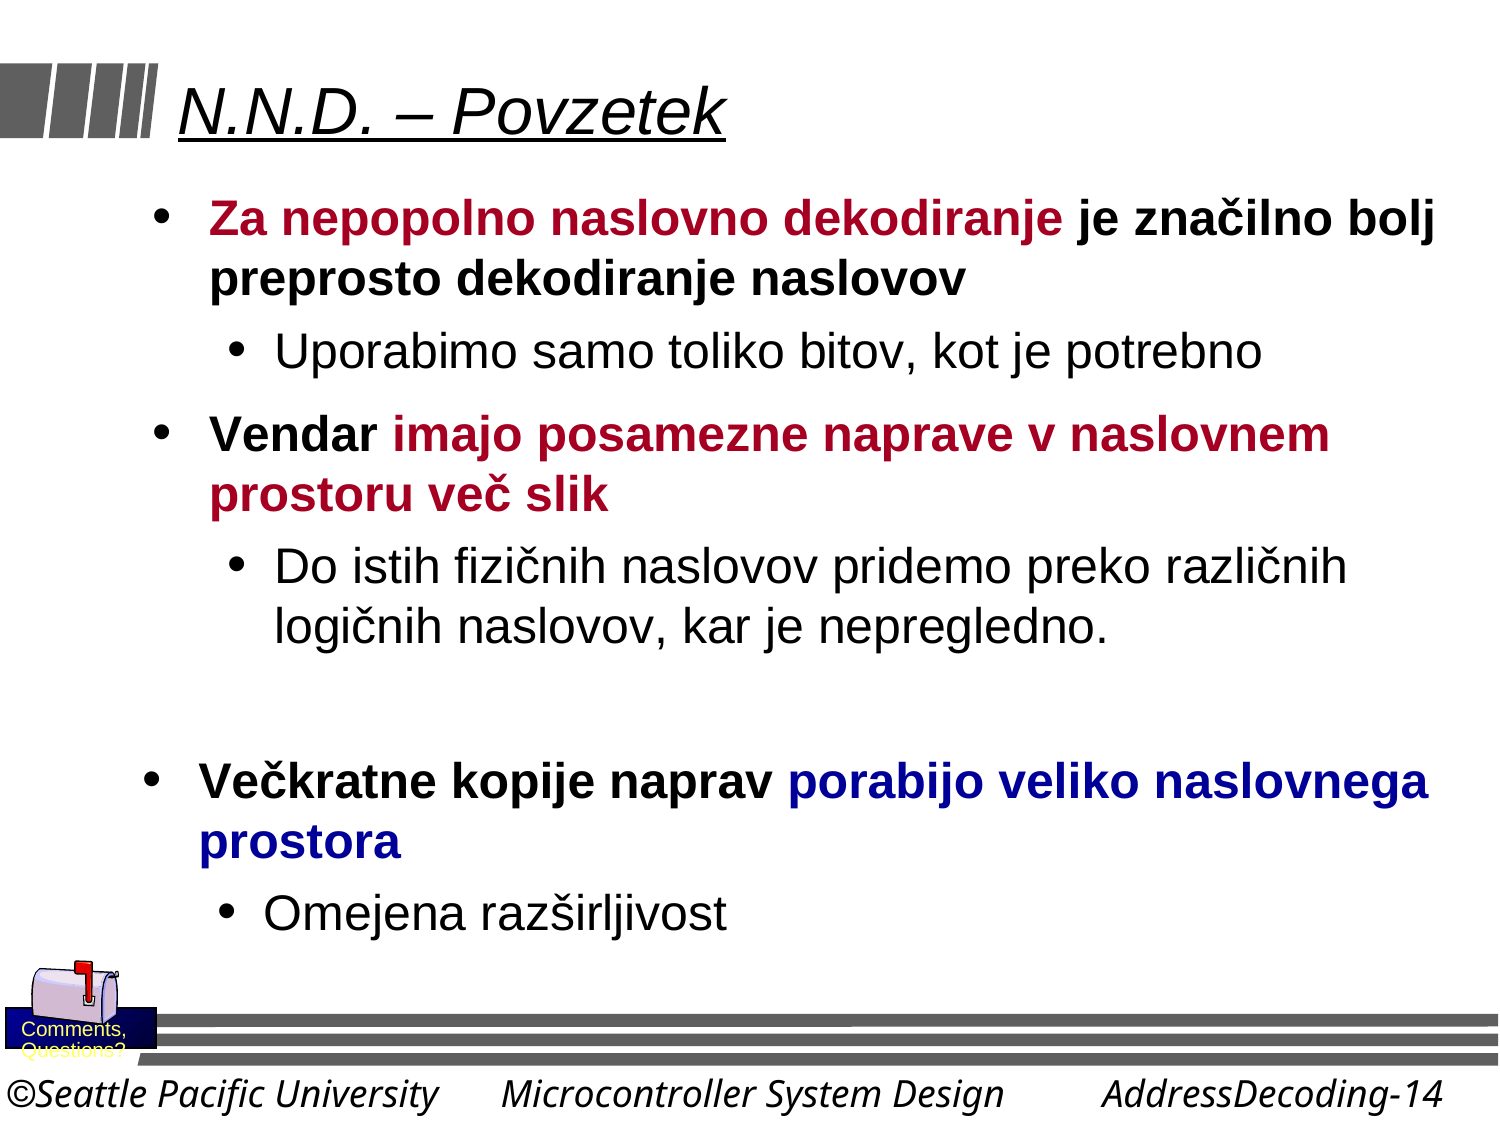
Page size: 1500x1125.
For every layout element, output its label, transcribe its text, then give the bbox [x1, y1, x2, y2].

title N.N.D. – Povzetek [162, 60, 1498, 156]
text_box Vendar imajo posamezne naprave v naslovnem prostoru več slik Do istih fizičnih naslovov pridemo preko različnih logičnih naslovov, kar je nepregledno. [137, 393, 1486, 763]
text_box Večkratne kopije naprav porabijo veliko naslovnega prostora Omejena razširljivost [127, 740, 1475, 963]
list Za nepopolno naslovno dekodiranje je značilno bolj preprosto dekodiranje naslovov Uporabimo samo toliko bitov, kot je potrebno [137, 178, 1486, 393]
